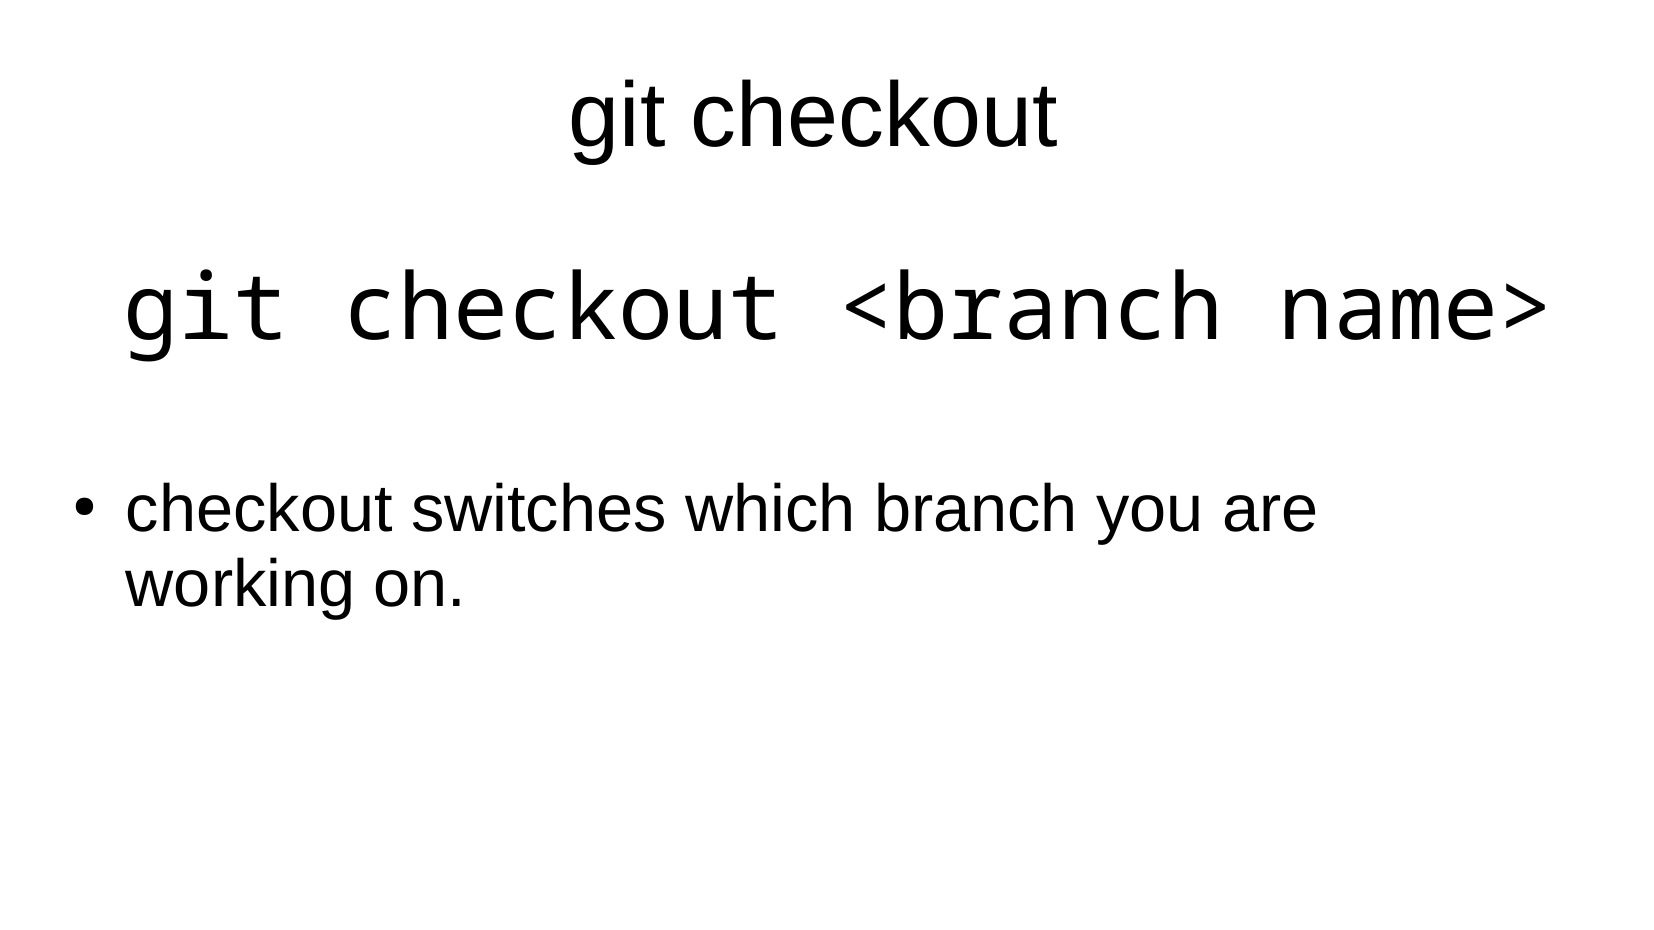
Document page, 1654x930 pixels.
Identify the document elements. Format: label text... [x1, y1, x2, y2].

list checkout switches which branch you are working on. [55, 471, 1543, 930]
title git checkout <branch name> [94, 226, 1583, 382]
title git checkout [82, 37, 1571, 193]
